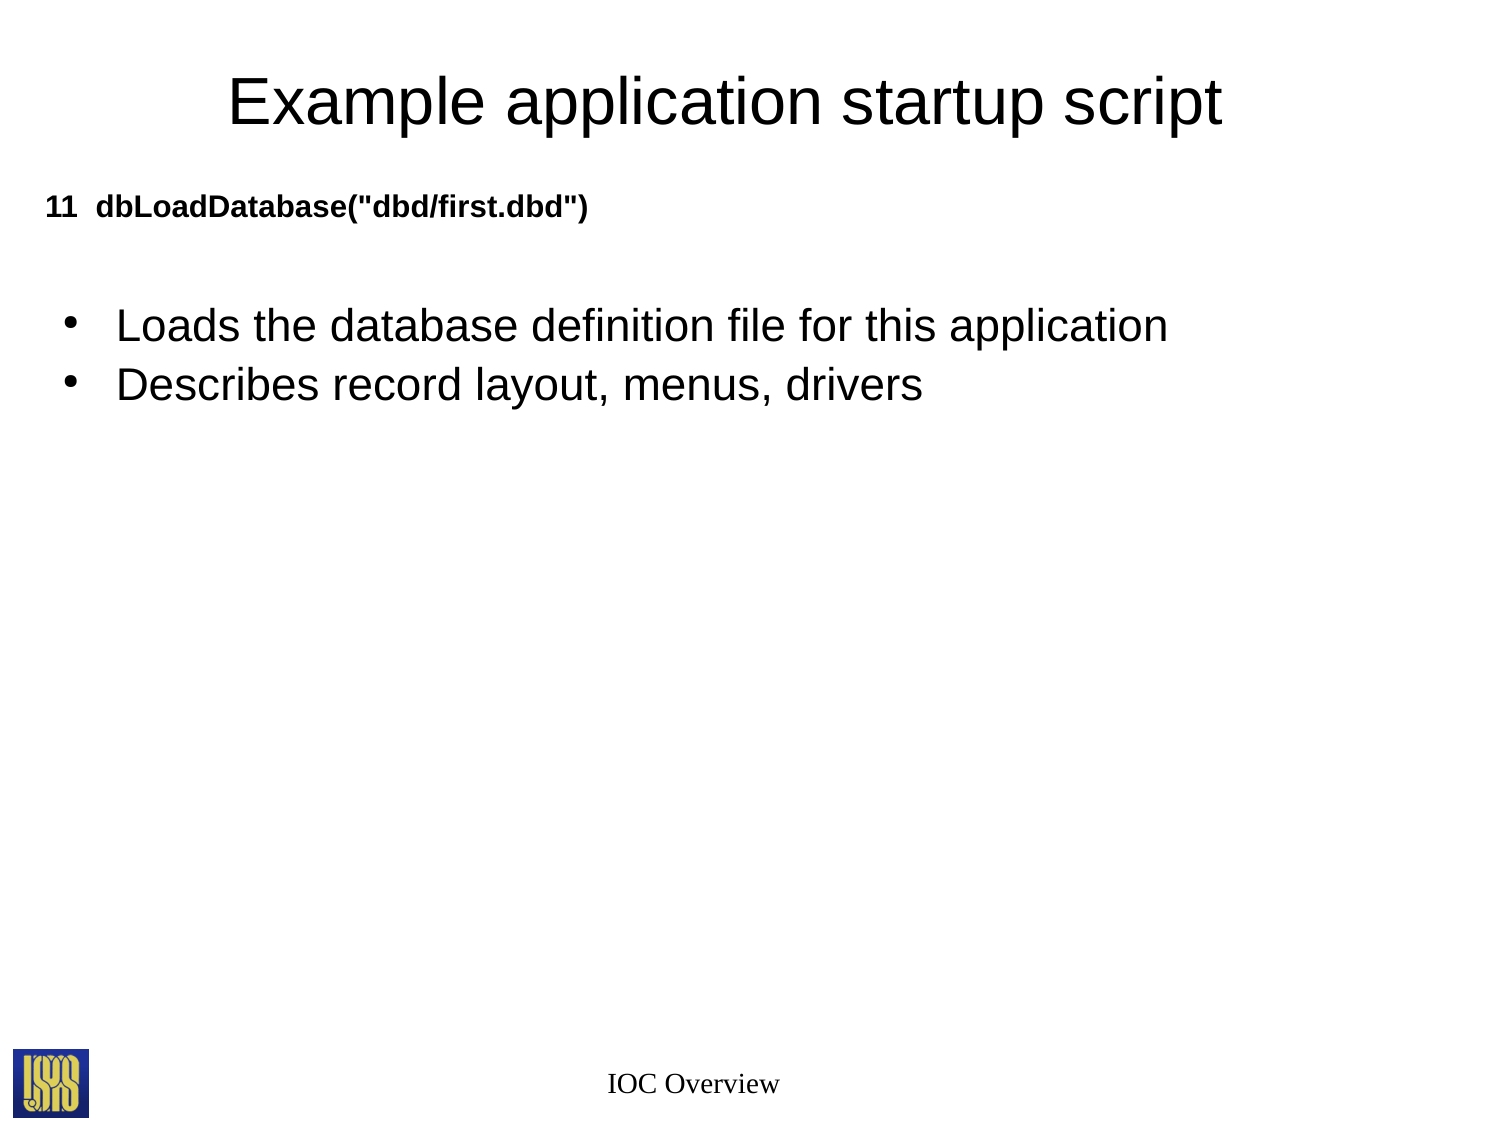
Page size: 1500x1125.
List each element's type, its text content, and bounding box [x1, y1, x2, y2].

title Example application startup script [55, 57, 1361, 146]
list 11 dbLoadDatabase("dbd/first.dbd") Loads the database definition file for this application Describes record layout, menus, drivers [30, 183, 1447, 418]
picture [13, 1049, 89, 1118]
